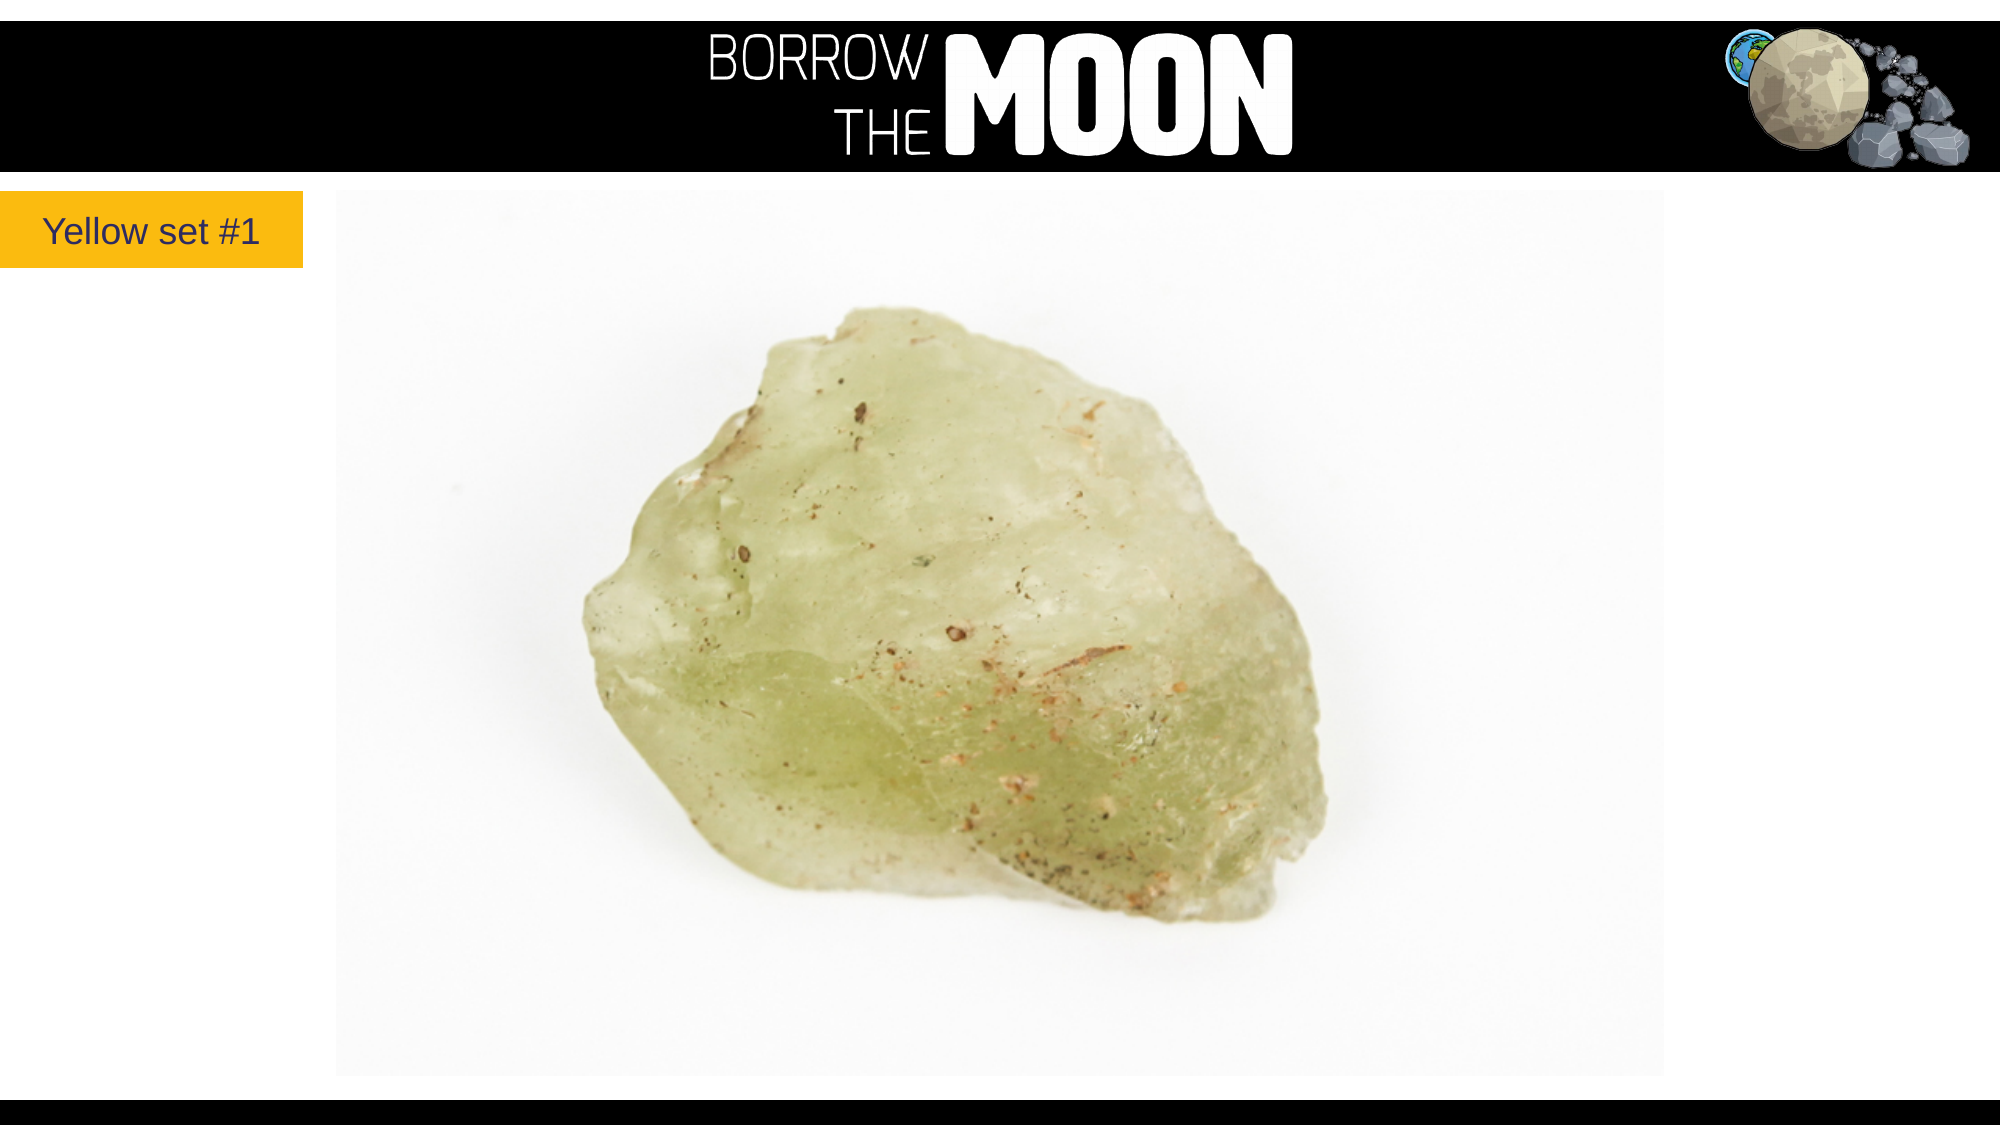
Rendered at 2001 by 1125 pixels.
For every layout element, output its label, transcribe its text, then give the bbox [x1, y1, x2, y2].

text_box Yellow set #1 [0, 191, 303, 268]
picture [336, 190, 1664, 1076]
